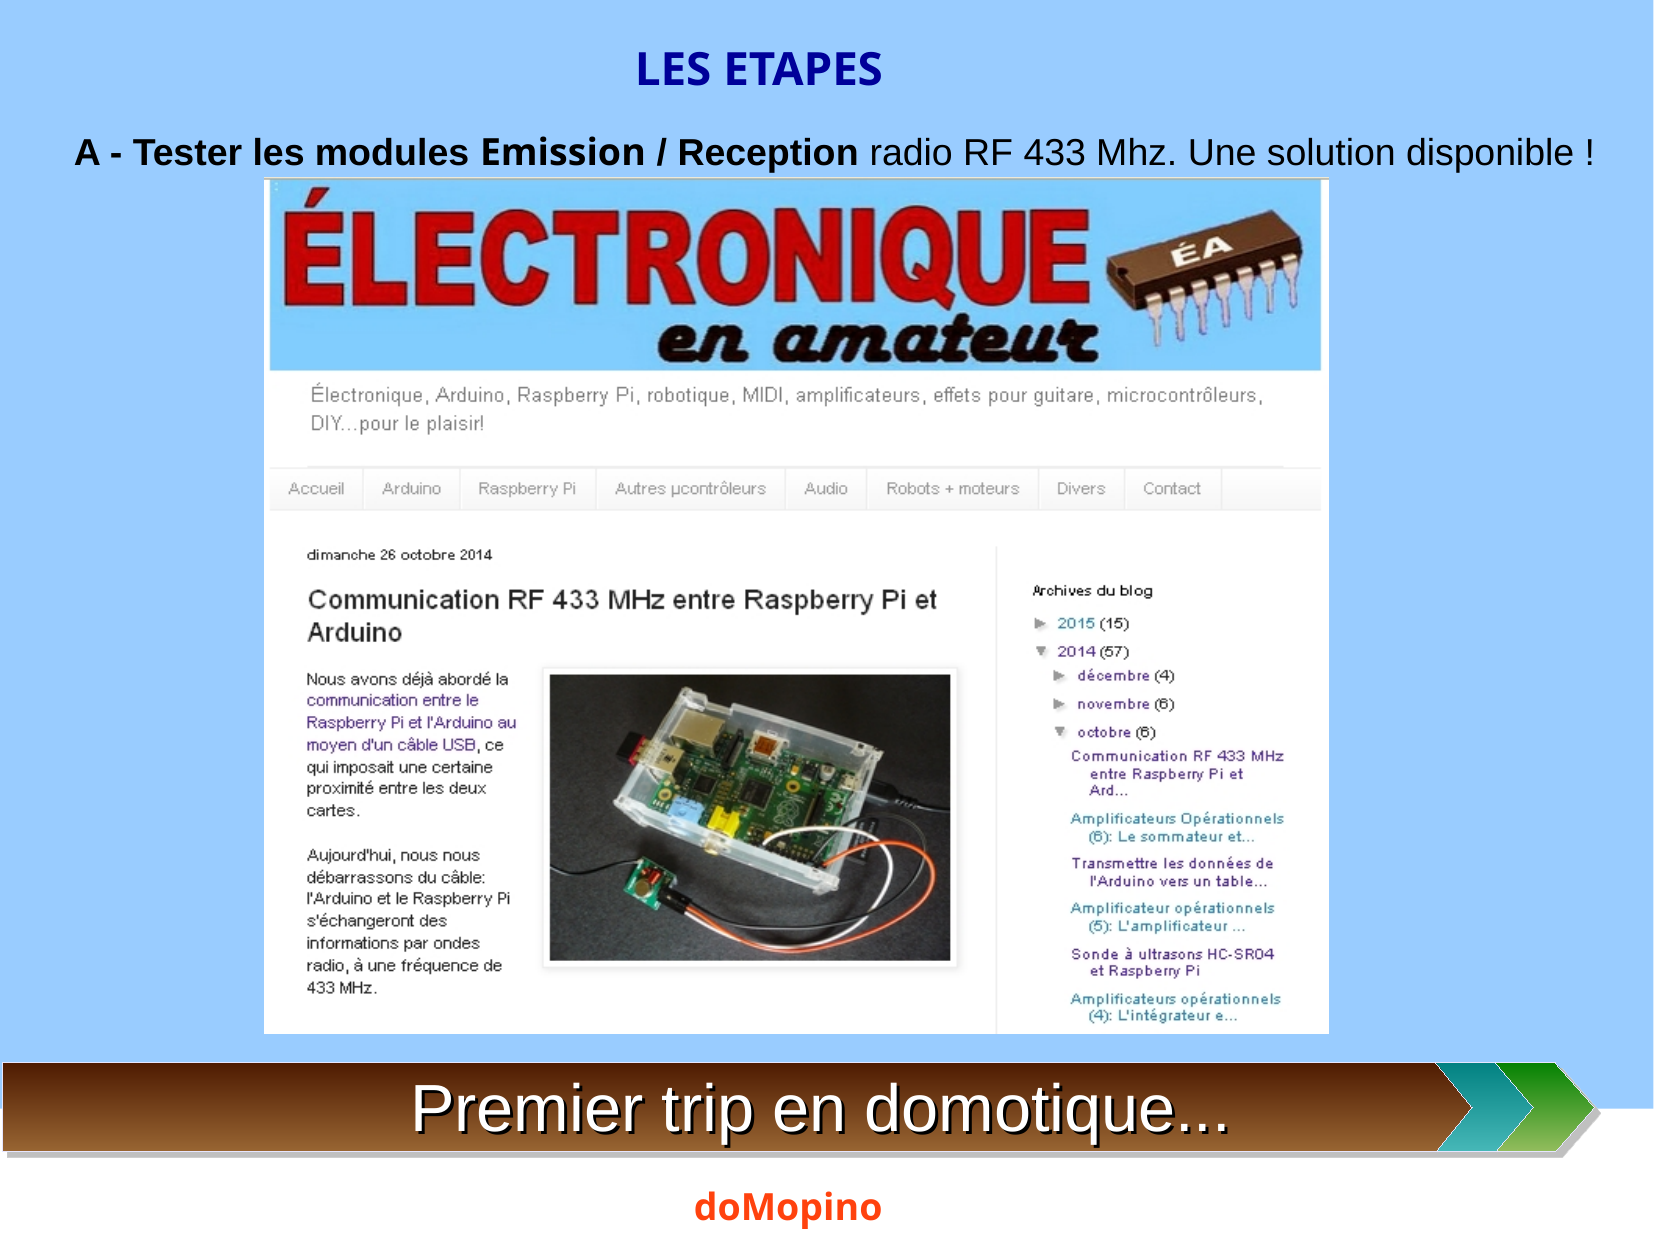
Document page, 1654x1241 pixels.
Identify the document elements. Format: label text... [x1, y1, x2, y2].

title Premier trip en domotique... [76, 1062, 1565, 1154]
text_box doMopino [679, 1173, 922, 1241]
picture [264, 177, 1329, 1034]
text_box LES ETAPES [620, 29, 959, 109]
text_box A - Tester les modules Emission / Reception radio RF 433 Mhz. Une solution disponible ! [59, 118, 1625, 179]
